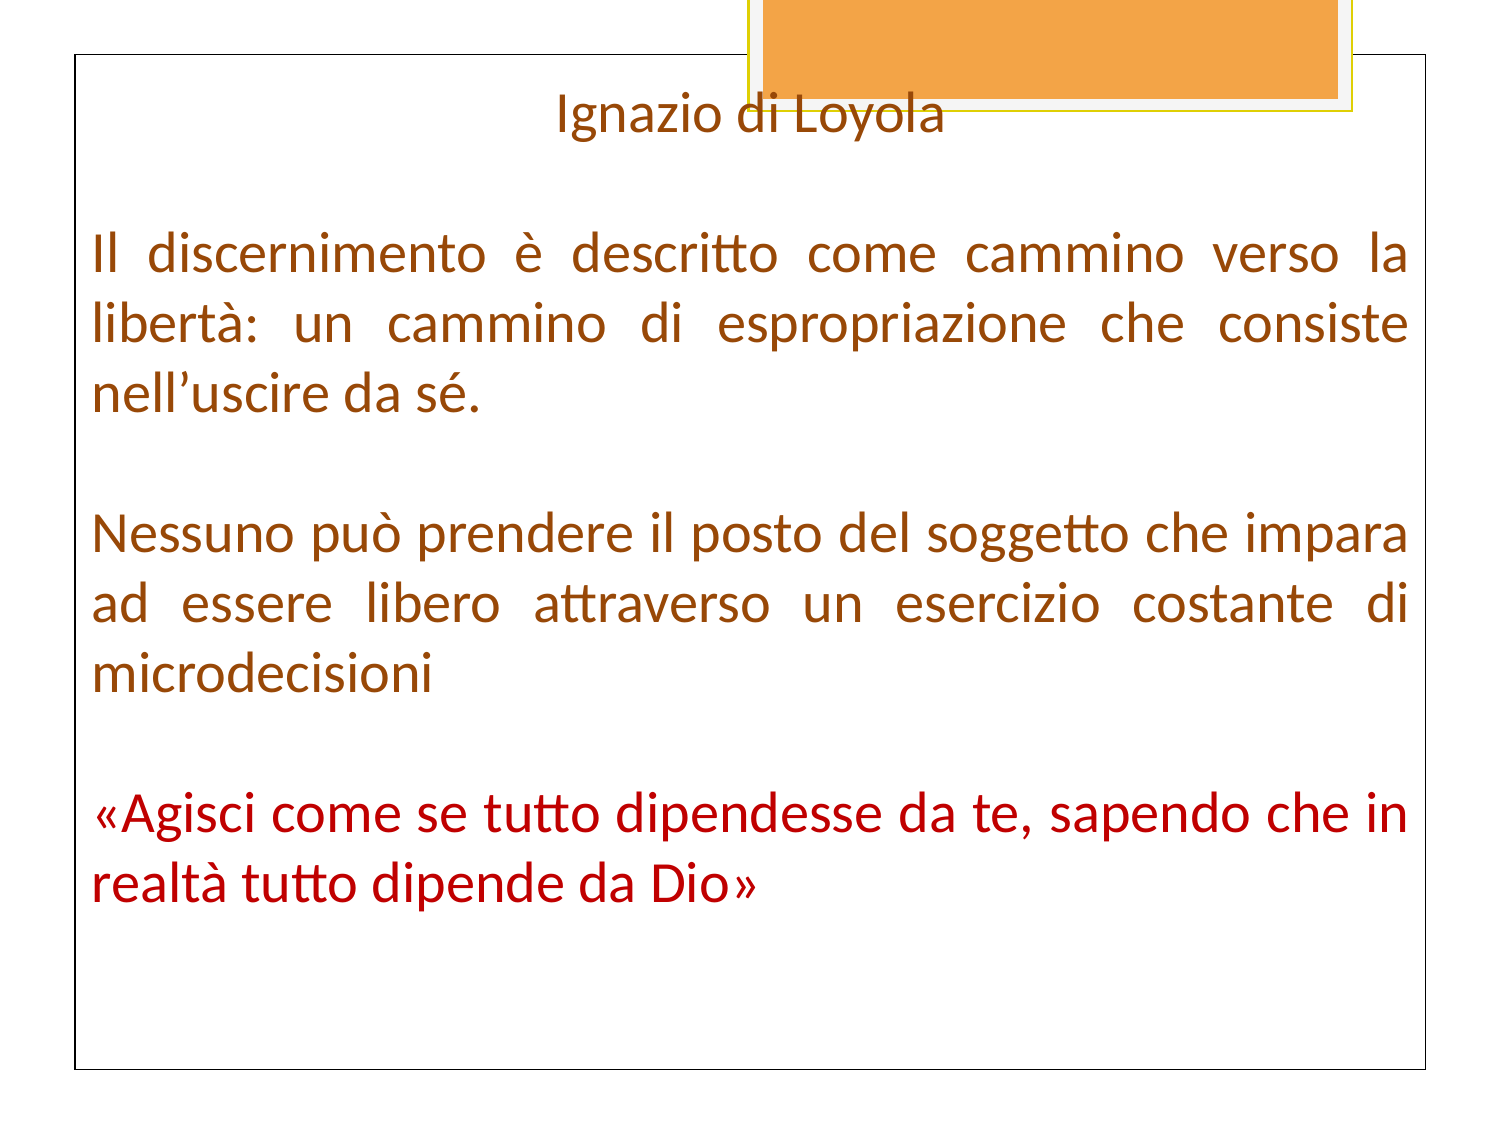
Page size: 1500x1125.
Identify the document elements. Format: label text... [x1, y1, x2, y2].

text_box Ignazio di Loyola Il discernimento è descritto come cammino verso la libertà: un cammino di espropriazione che consiste nell’uscire da sé. Nessuno può prendere il posto del soggetto che impara ad essere libero attraverso un esercizio costante di microdecisioni «Agisci come se tutto dipendesse da te, sapendo che in realtà tutto dipende da Dio» [76, 66, 1465, 930]
